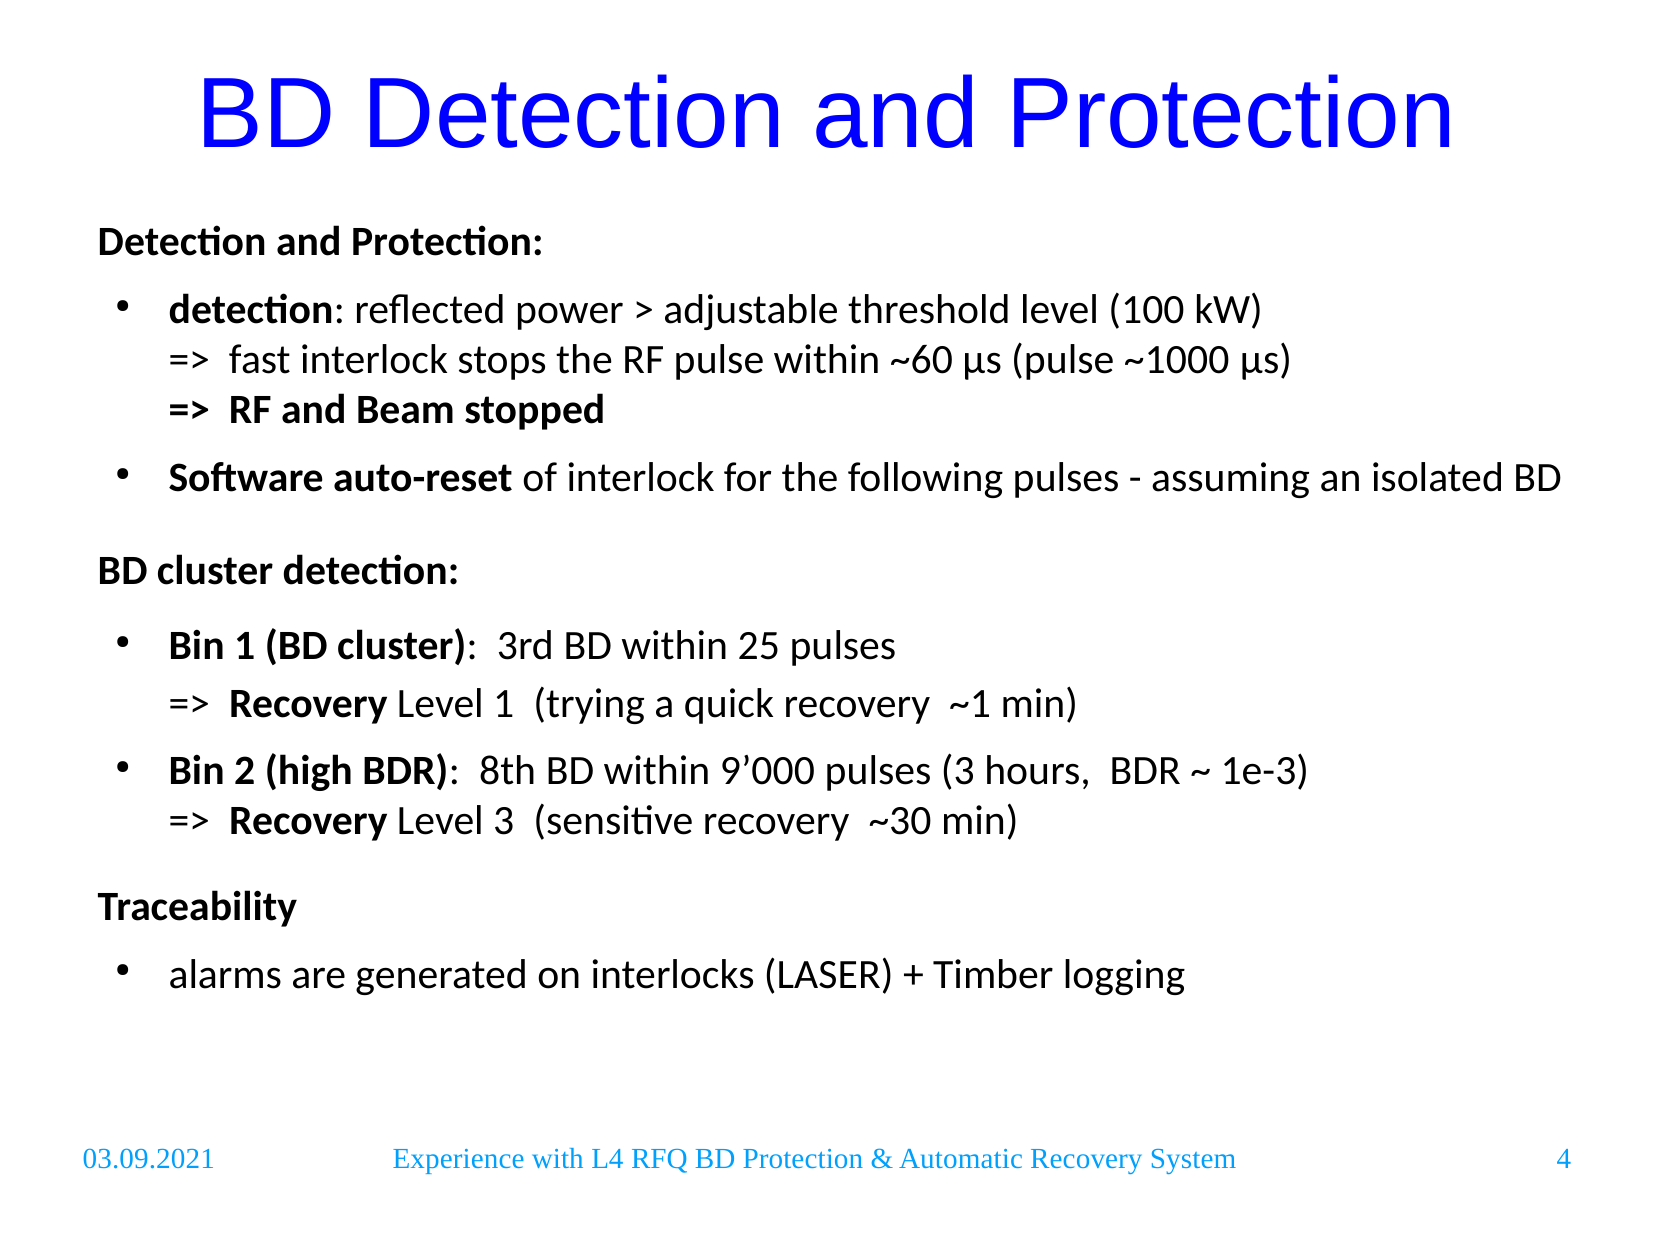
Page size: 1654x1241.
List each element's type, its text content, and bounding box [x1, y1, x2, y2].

title BD Detection and Protection [82, 49, 1571, 178]
text_box Detection and Protection: detection: reflected power > adjustable threshold level (100 kW) => fast interlock stops the RF pulse within ~60 μs (pulse ~1000 μs) => RF and Beam stopped Software auto-reset of interlock for the following pulses - assuming an isolated BD BD cluster detection: Bin 1 (BD cluster): 3rd BD within 25 pulses => Recovery Level 1 (trying a quick recovery ~1 min) Bin 2 (high BDR): 8th BD within 9’000 pulses (3 hours, BDR ~ 1e-3) => Recovery Level 3 (sensitive recovery ~30 min) Traceability alarms are generated on interlocks (LASER) + Timber logging [82, 206, 1630, 1140]
